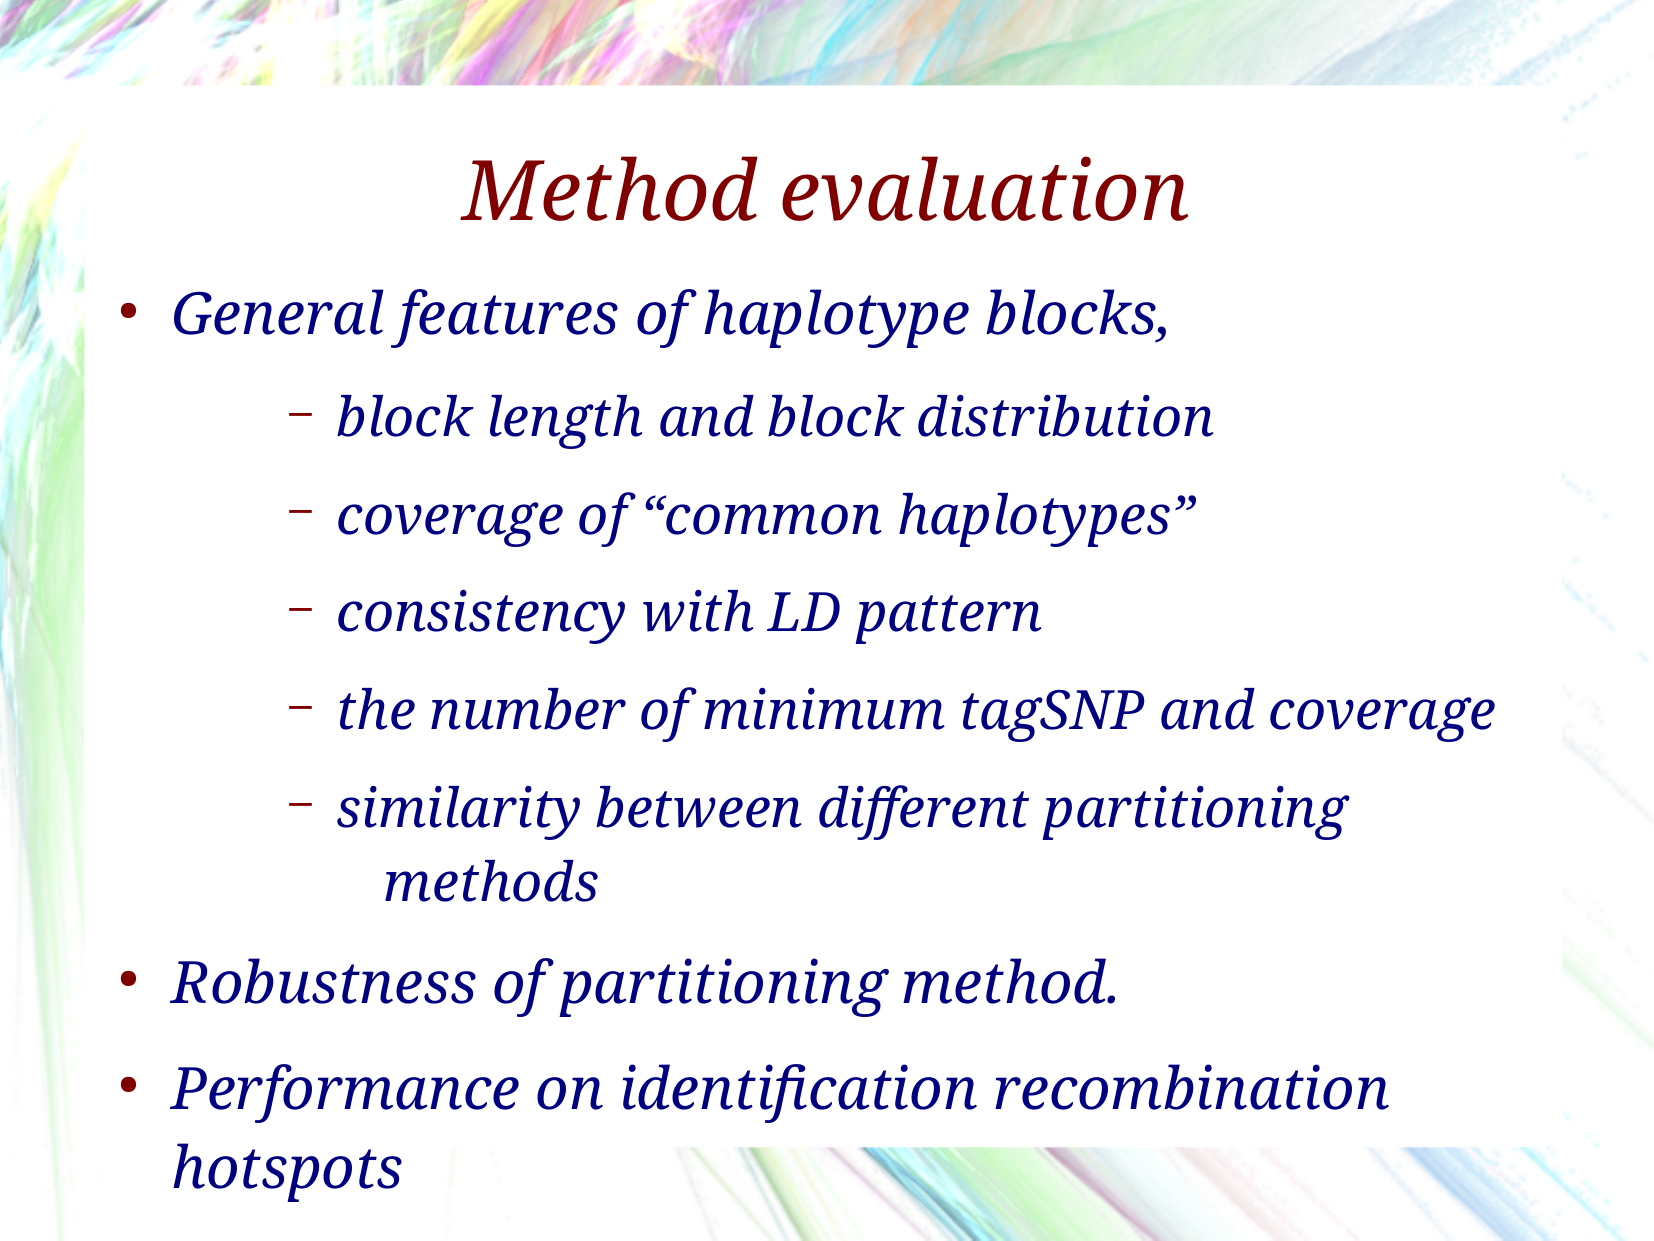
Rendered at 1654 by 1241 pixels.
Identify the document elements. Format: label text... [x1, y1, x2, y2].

list General features of haplotype blocks, block length and block distribution coverage of “common haplotypes” consistency with LD pattern the number of minimum tagSNP and coverage similarity between different partitioning methods Robustness of partitioning method. Performance on identification recombination hotspots Performance on case-control association study. [100, 272, 1554, 1137]
title Method evaluation [82, 92, 1571, 285]
picture [0, 0, 1654, 1241]
